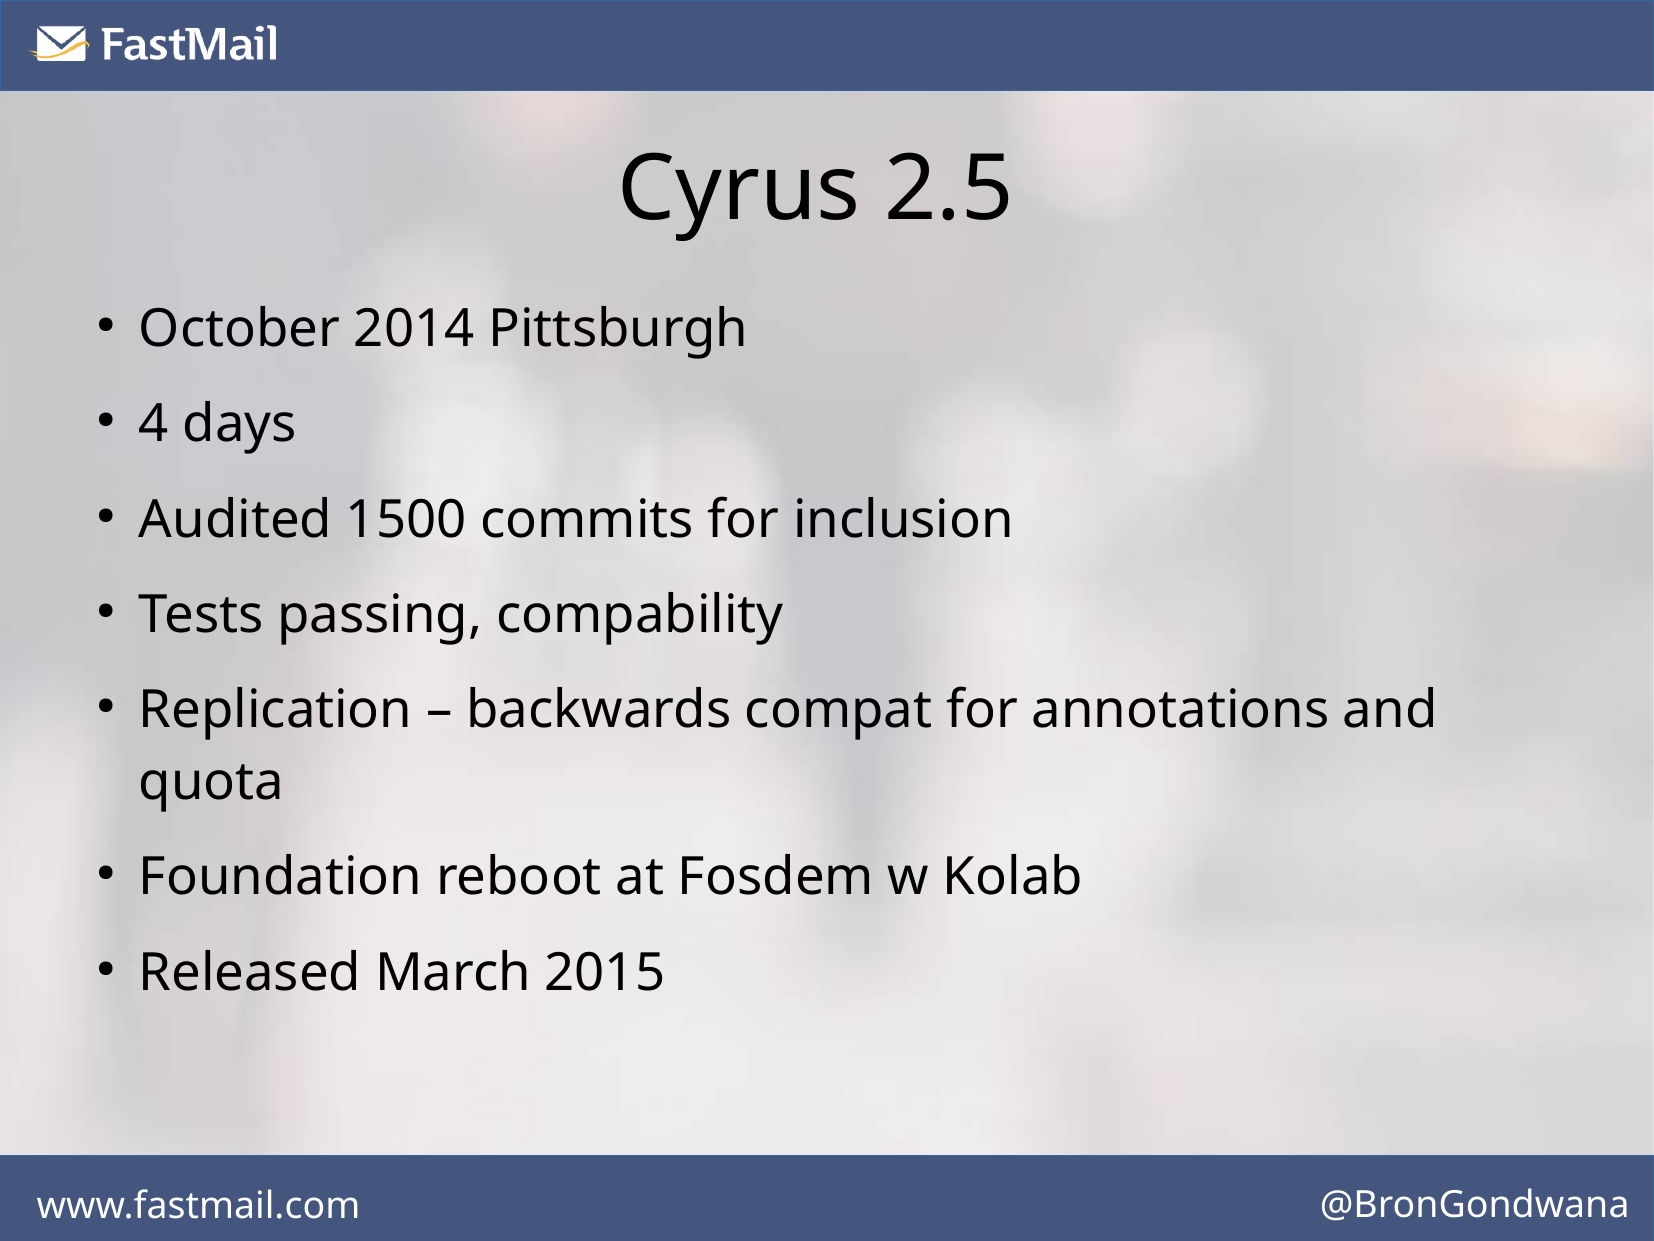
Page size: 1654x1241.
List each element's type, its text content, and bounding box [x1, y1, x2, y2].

list October 2014 Pittsburgh 4 days Audited 1500 commits for inclusion Tests passing, compability Replication – backwards compat for annotations and quota Foundation reboot at Fosdem w Kolab Released March 2015 [82, 290, 1571, 1010]
picture [0, 91, 1654, 1155]
picture [26, 8, 302, 78]
title Cyrus 2.5 [71, 101, 1561, 267]
